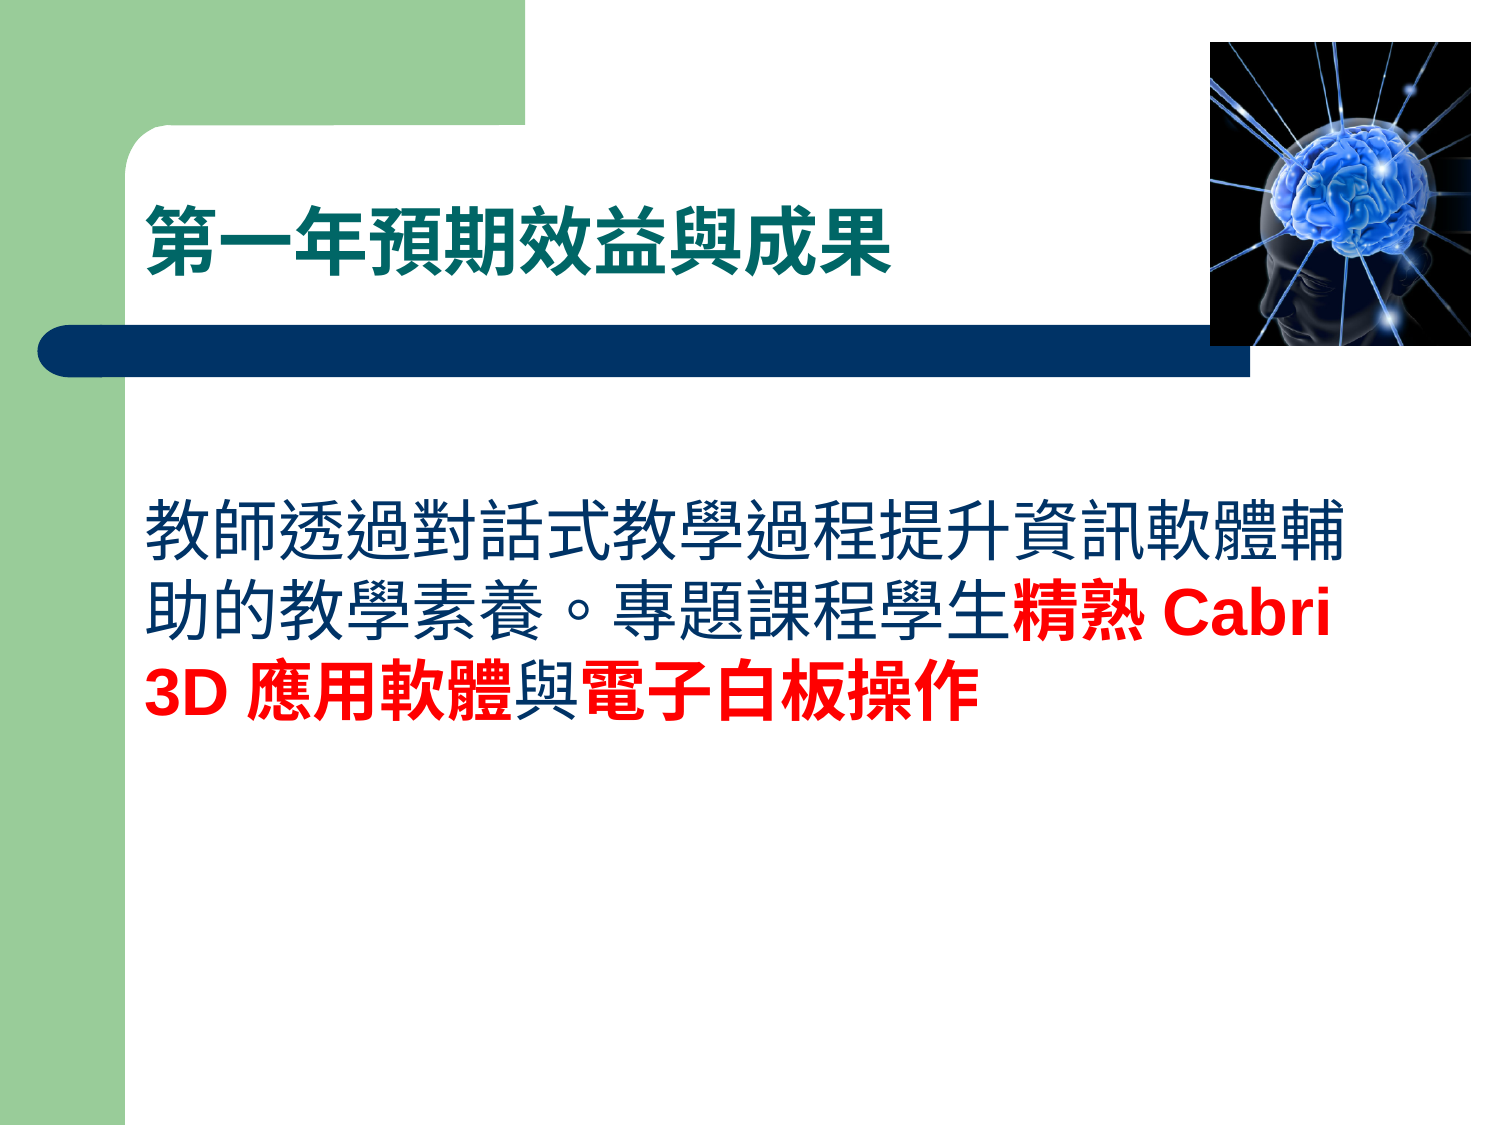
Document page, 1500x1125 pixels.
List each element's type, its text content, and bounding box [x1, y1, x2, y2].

list 教師透過對話式教學過程提升資訊軟體輔助的教學素養。專題課程學生精熟Cabri 3D應用軟體與電子白板操作 [137, 387, 1400, 999]
picture [1210, 42, 1471, 346]
title 第一年預期效益與成果 [135, 137, 1210, 302]
